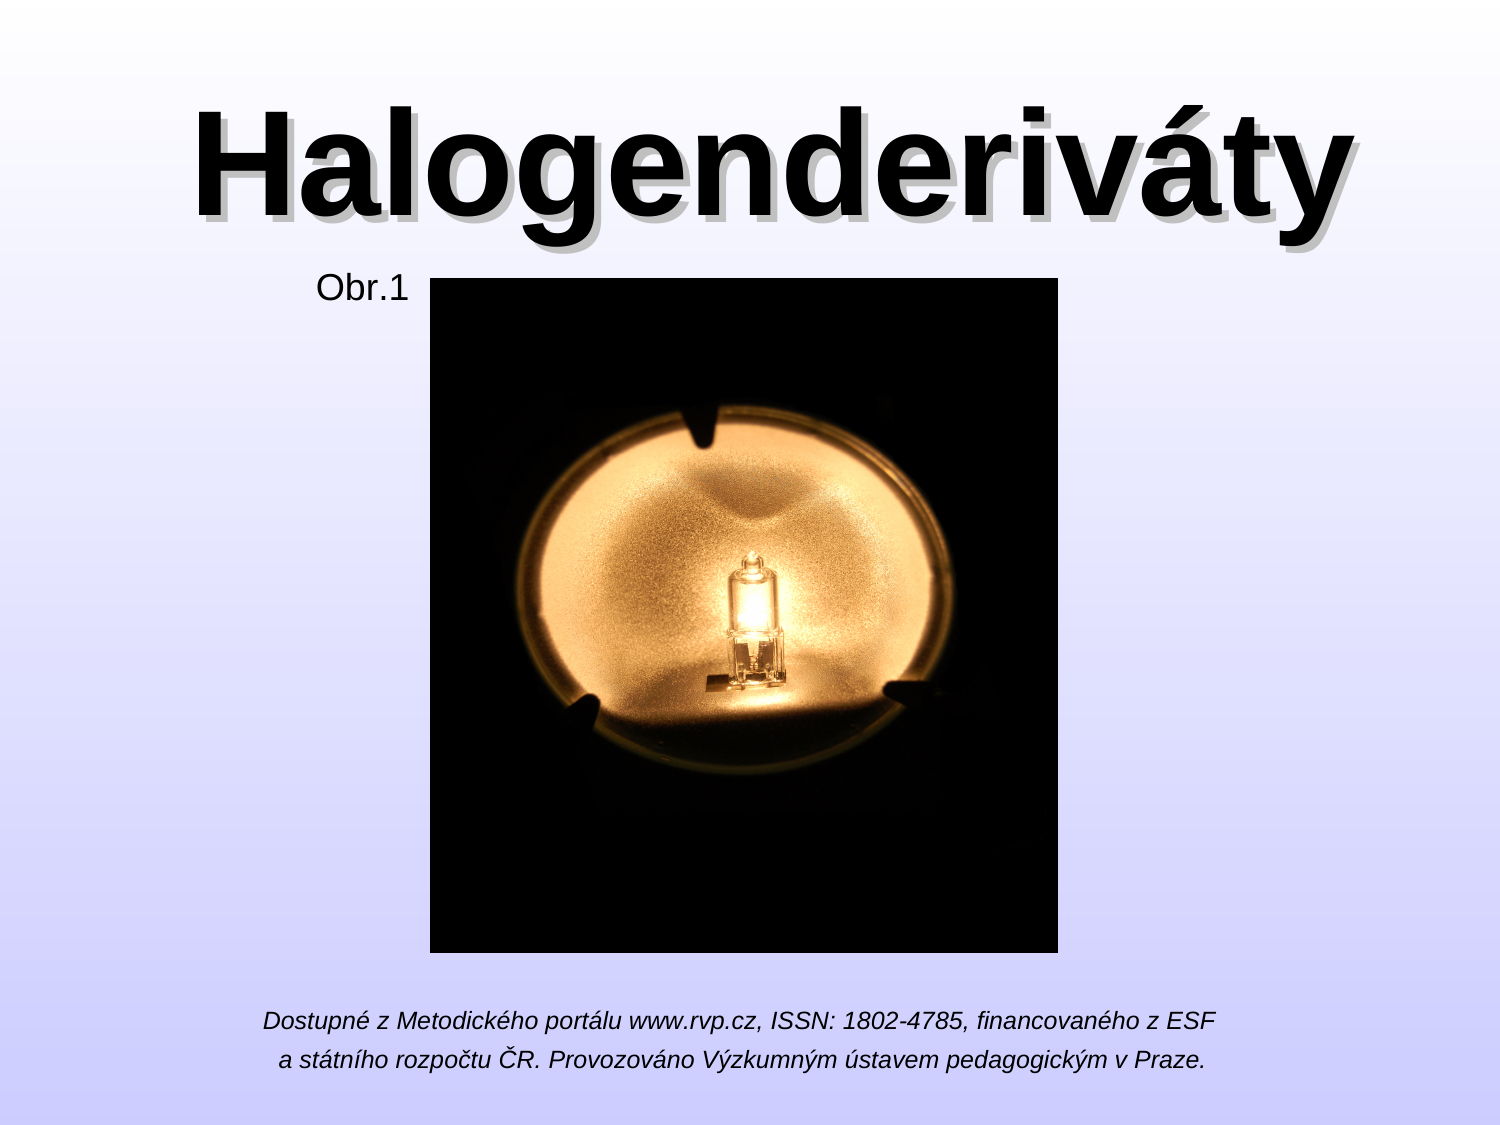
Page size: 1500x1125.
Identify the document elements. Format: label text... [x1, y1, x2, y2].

picture [430, 278, 1058, 953]
subtitle Dostupné z Metodického portálu www.rvp.cz, ISSN: 1802-4785, financovaného z ESF a státního rozpočtu ČR. Provozováno Výzkumným ústavem pedagogickým v Praze. [218, 987, 1269, 1091]
title Halogenderiváty [135, 42, 1411, 284]
text_box Obr.1 [301, 255, 432, 316]
